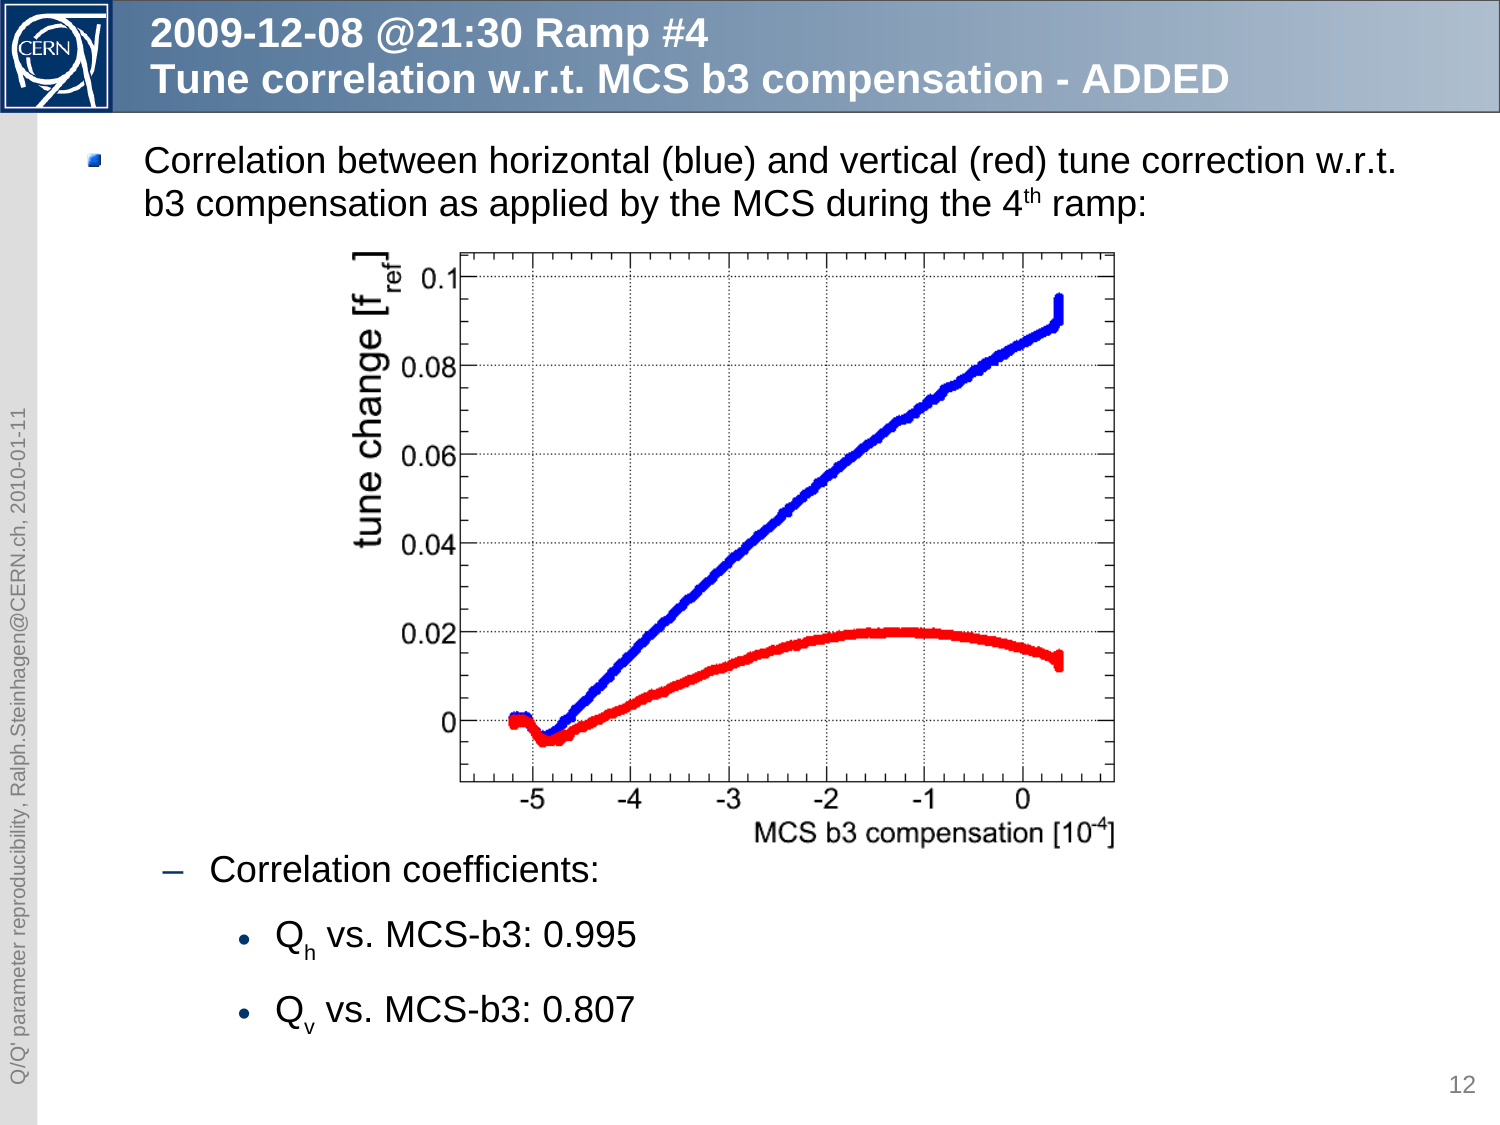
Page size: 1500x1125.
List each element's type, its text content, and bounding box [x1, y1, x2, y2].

picture [351, 241, 1130, 855]
picture [0, 0, 113, 113]
title 2009-12-08 @21:30 Ramp #4 Tune correlation w.r.t. MCS b3 compensation - ADDED [150, 7, 1473, 106]
list Correlation between horizontal (blue) and vertical (red) tune correction w.r.t. b3 compensation as applied by the MCS during the 4th ramp: Correlation coefficients: Qh vs. MCS-b3: 0.995 Qv vs. MCS-b3: 0.807 [87, 137, 1438, 1040]
